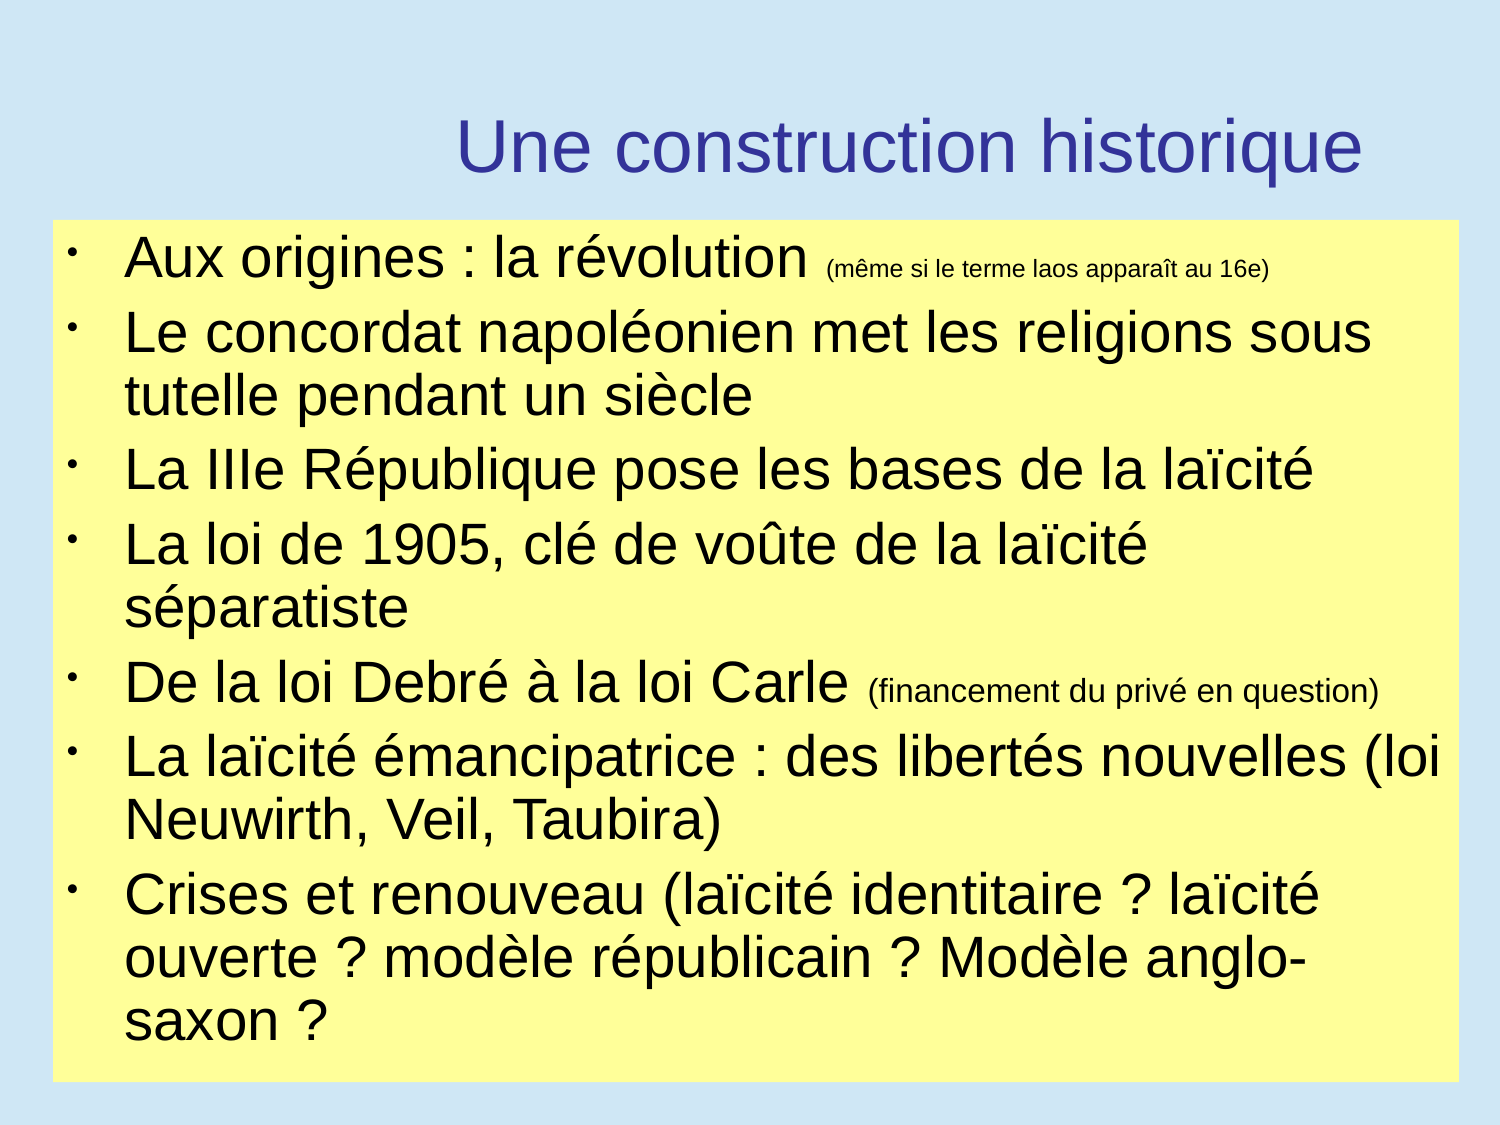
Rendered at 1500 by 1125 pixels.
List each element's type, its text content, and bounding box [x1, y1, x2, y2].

text_box Une construction historique [419, 45, 1425, 219]
text_box Aux origines : la révolution (même si le terme laos apparaît au 16e) Le concordat napoléonien met les religions sous tutelle pendant un siècle La IIIe République pose les bases de la laïcité La loi de 1905, clé de voûte de la laïcité séparatiste De la loi Debré à la loi Carle (financement du privé en question) La laïcité émancipatrice : des libertés nouvelles (loi Neuwirth, Veil, Taubira) Crises et renouveau (laïcité identitaire ? laïcité ouverte ? modèle républicain ? Modèle anglo-saxon ? [53, 219, 1459, 1083]
